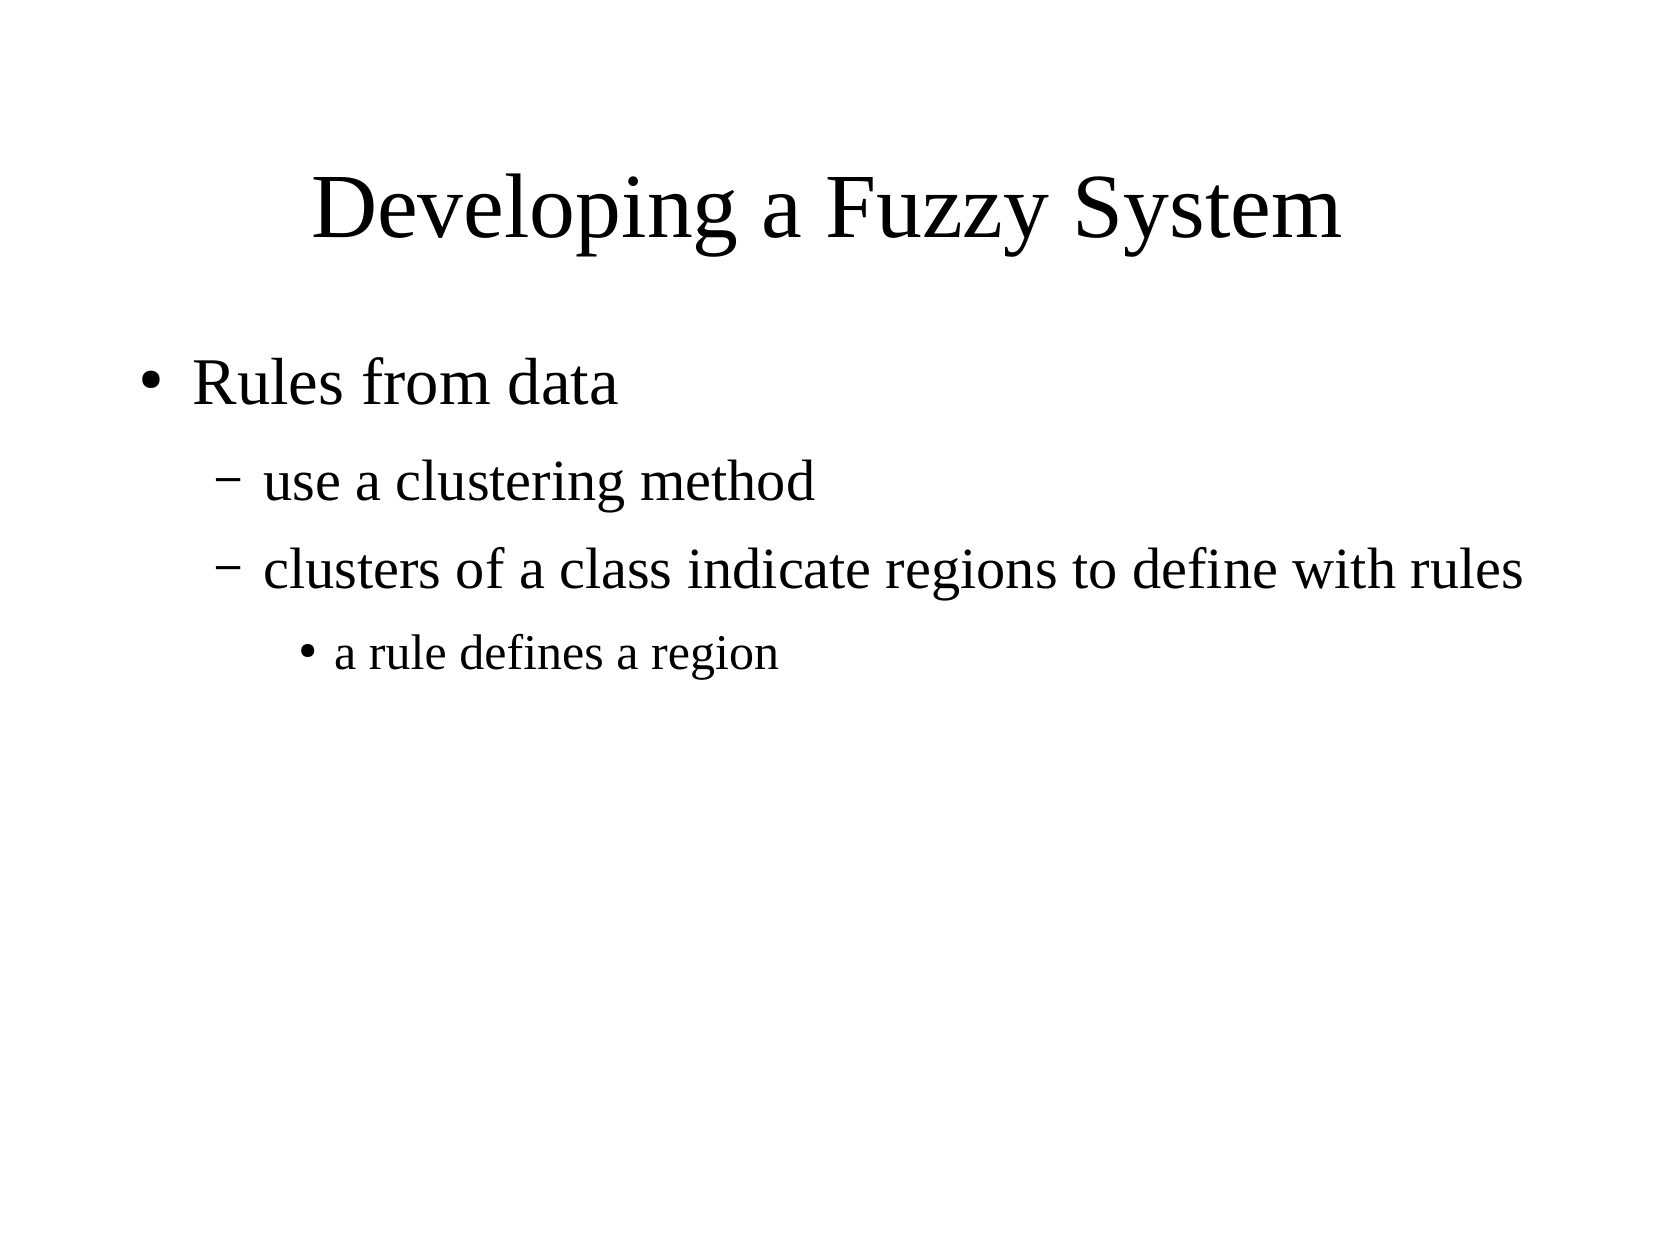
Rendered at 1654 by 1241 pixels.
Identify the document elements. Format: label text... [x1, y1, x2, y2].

title Developing a Fuzzy System [121, 102, 1534, 311]
list Rules from data use a clustering method clusters of a class indicate regions to define with rules a rule defines a region [121, 344, 1534, 1127]
